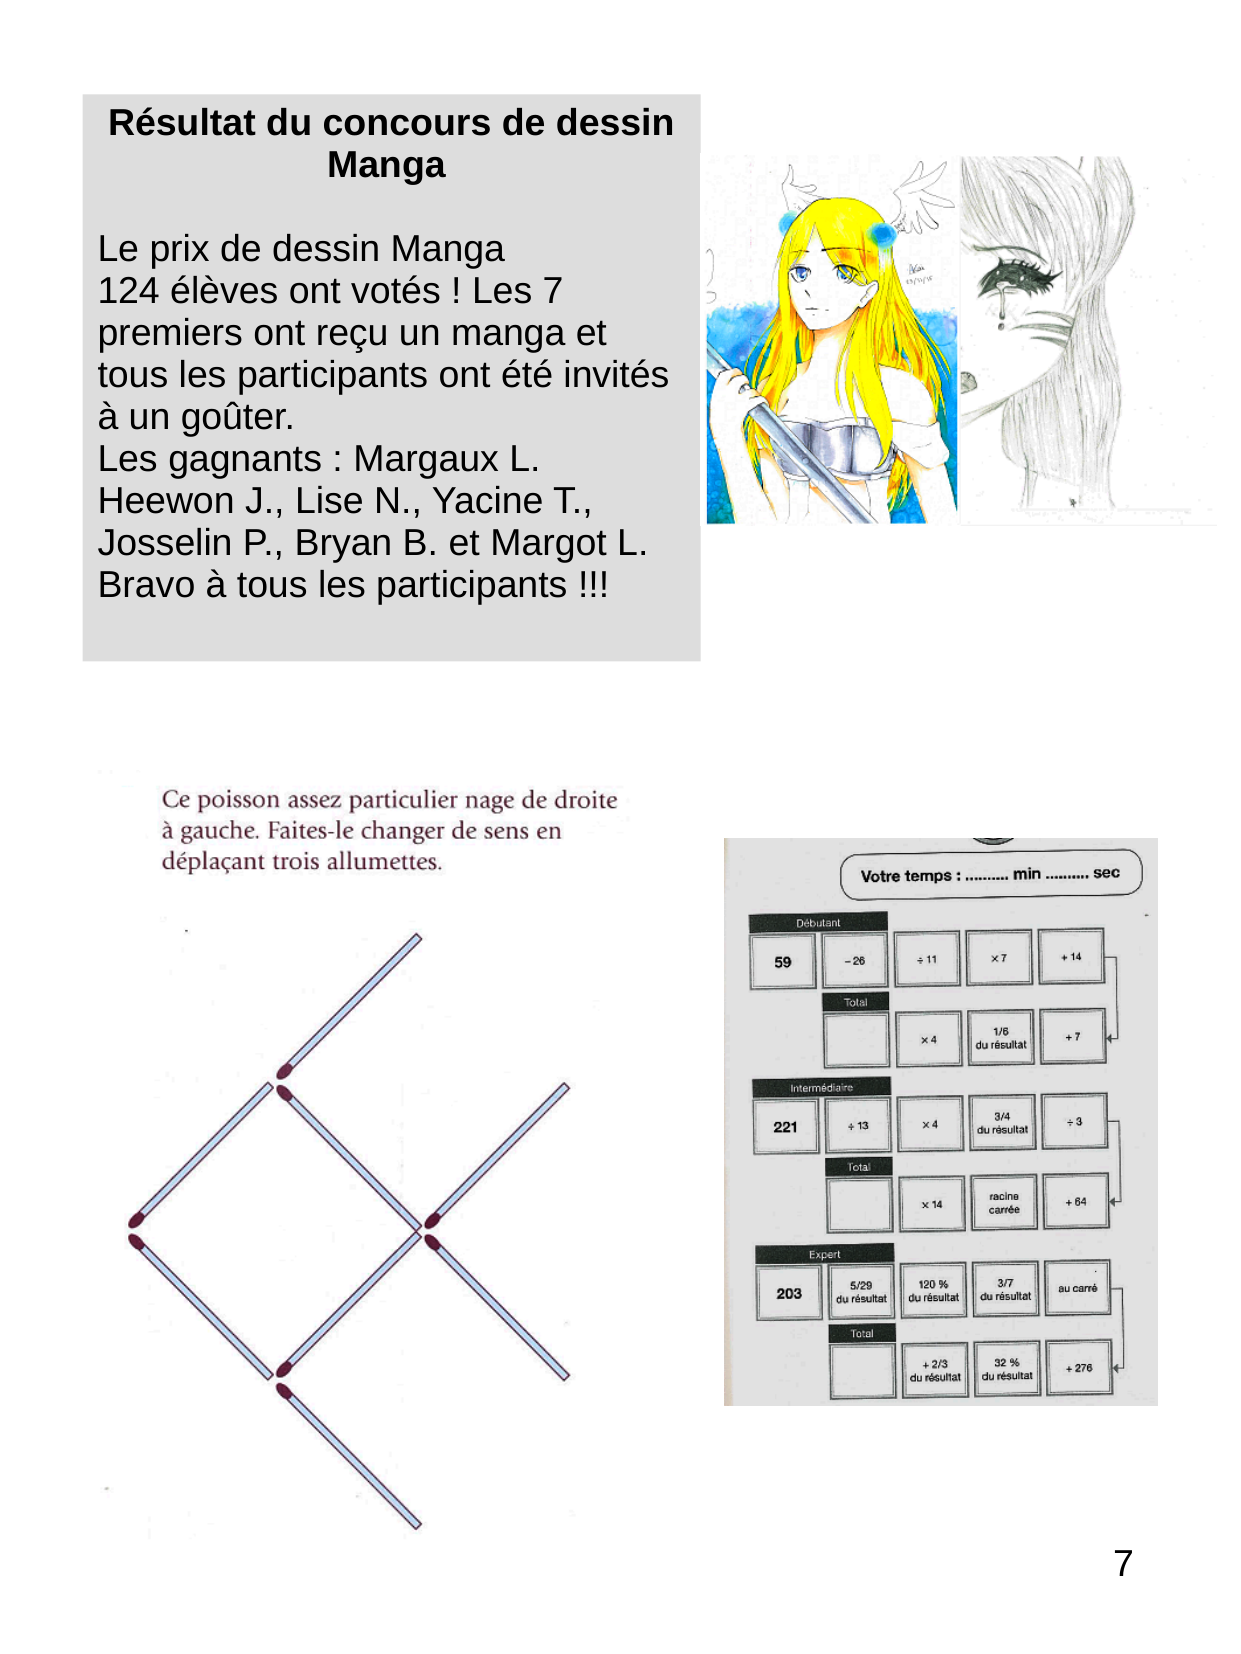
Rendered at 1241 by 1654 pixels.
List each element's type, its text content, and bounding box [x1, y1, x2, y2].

picture [724, 838, 1158, 1406]
text_box Résultat du concours de dessin Manga Le prix de dessin Manga 124 élèves ont votés ! Les 7 premiers ont reçu un manga et tous les participants ont été invités à un goûter. Les gagnants : Margaux L. Heewon J., Lise N., Yacine T., Josselin P., Bryan B. et Margot L. Bravo à tous les participants !!! [82, 94, 701, 662]
picture [700, 153, 1217, 526]
picture [94, 770, 638, 1571]
text_box 7 [1098, 1535, 1193, 1593]
